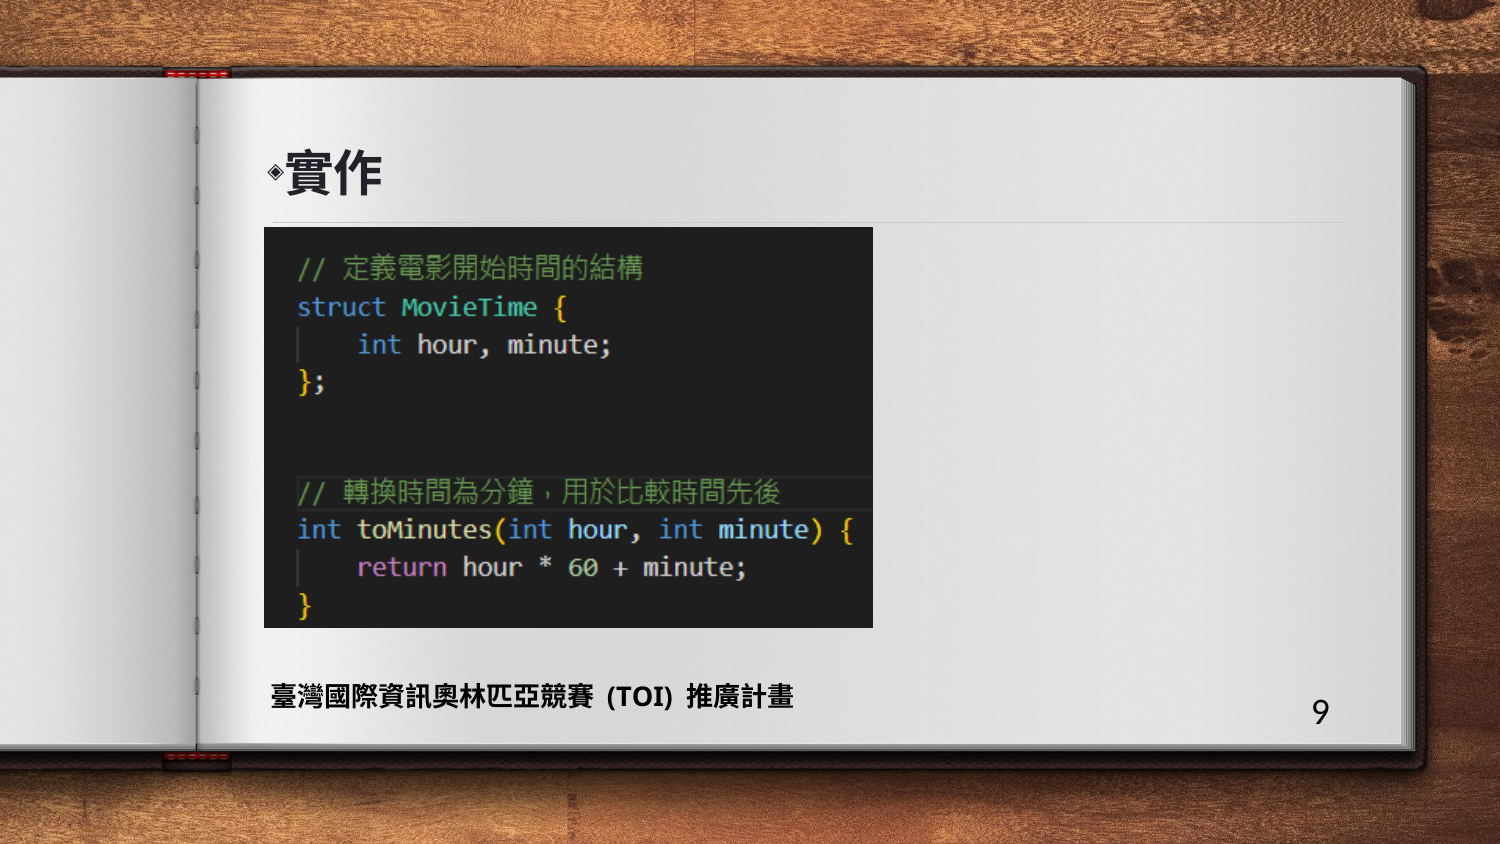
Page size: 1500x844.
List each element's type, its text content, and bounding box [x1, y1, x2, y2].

text_box 9 [1295, 672, 1386, 737]
list 實作 [252, 126, 1194, 216]
picture [264, 227, 873, 628]
